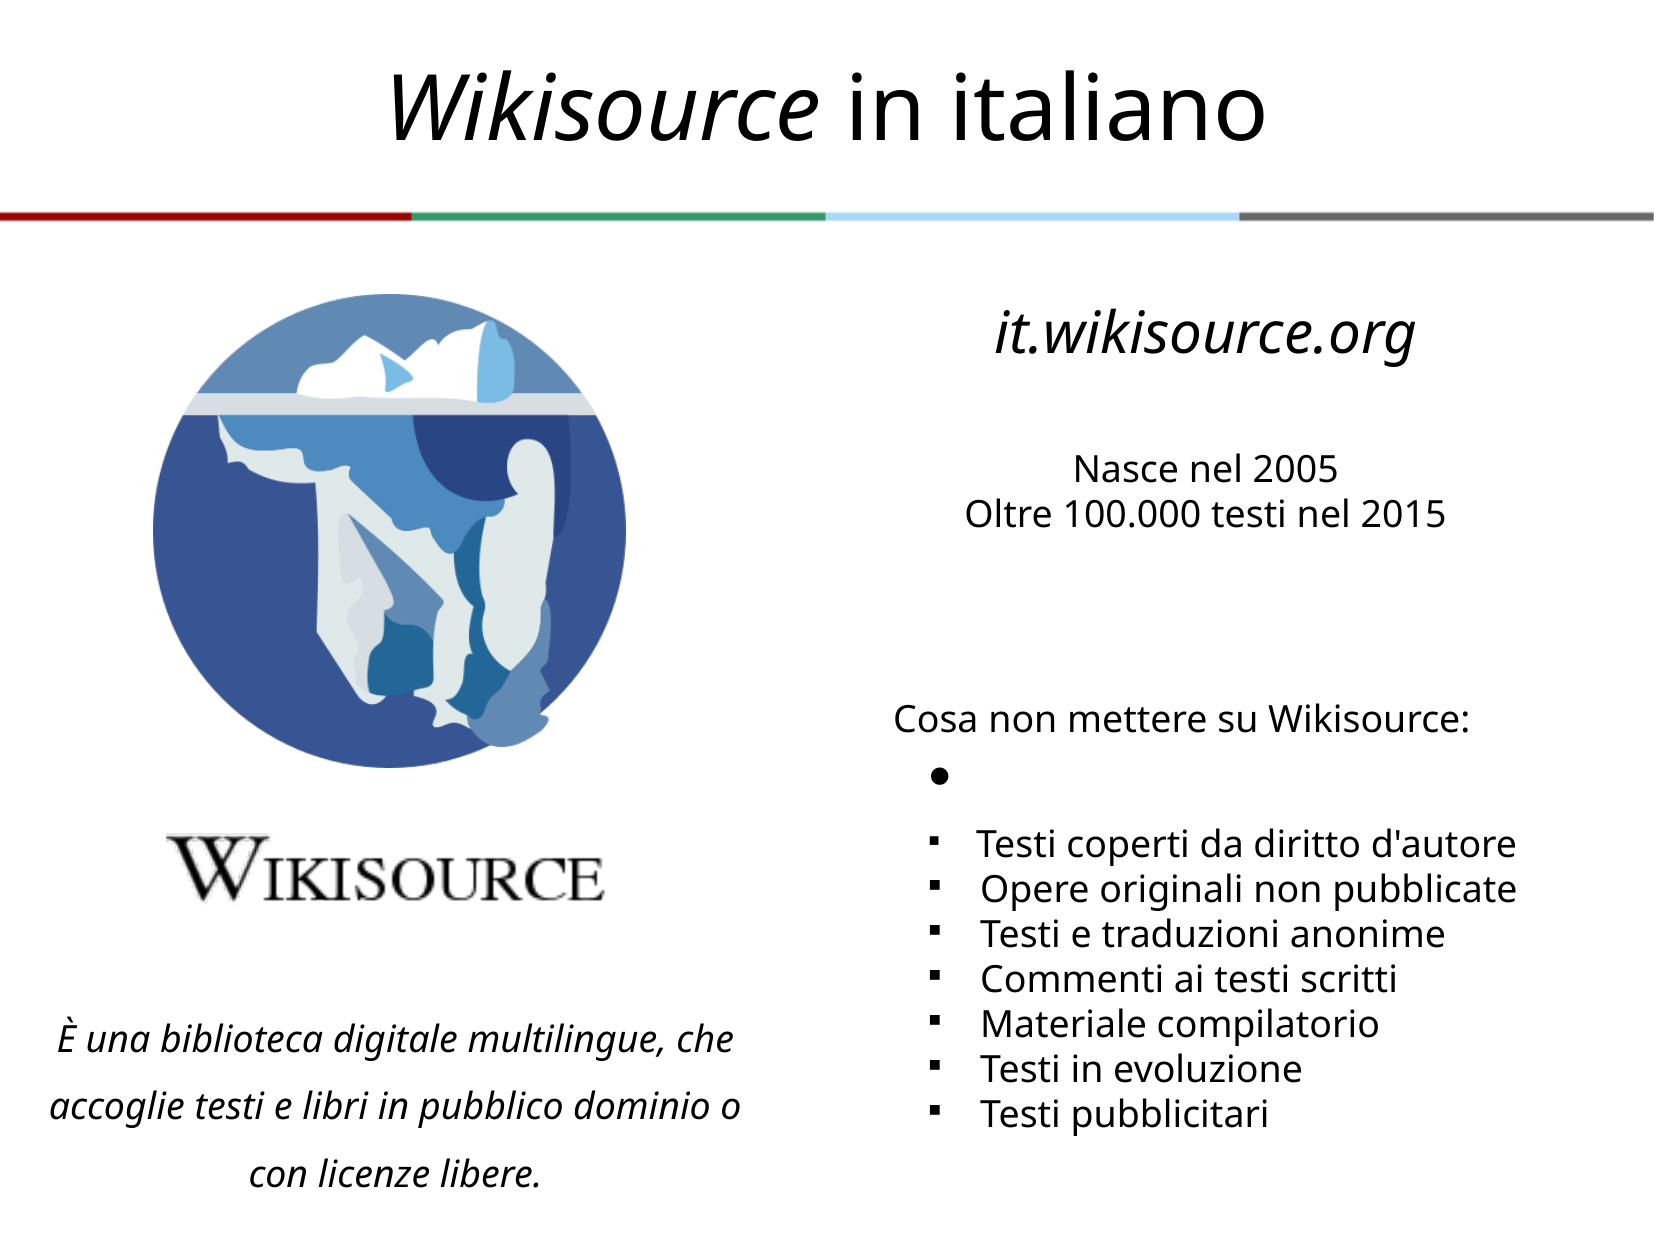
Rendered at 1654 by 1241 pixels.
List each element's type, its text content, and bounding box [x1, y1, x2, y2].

text_box Wikisource in italiano [82, 0, 1571, 200]
text_box it.wikisource.org Nasce nel 2005 Oltre 100.000 testi nel 2015 Cosa non mettere su Wikisource: Testi coperti da diritto d'autore Opere originali non pubblicate Testi e traduzioni anonime Commenti ai testi scritti Materiale compilatorio Testi in evoluzione Testi pubblicitari [893, 295, 1571, 1199]
picture [166, 806, 610, 928]
text_box È una biblioteca digitale multilingue, che accoglie testi e libri in pubblico dominio o con licenze libere. [35, 992, 756, 1193]
picture [153, 294, 626, 768]
picture [0, 200, 1654, 235]
